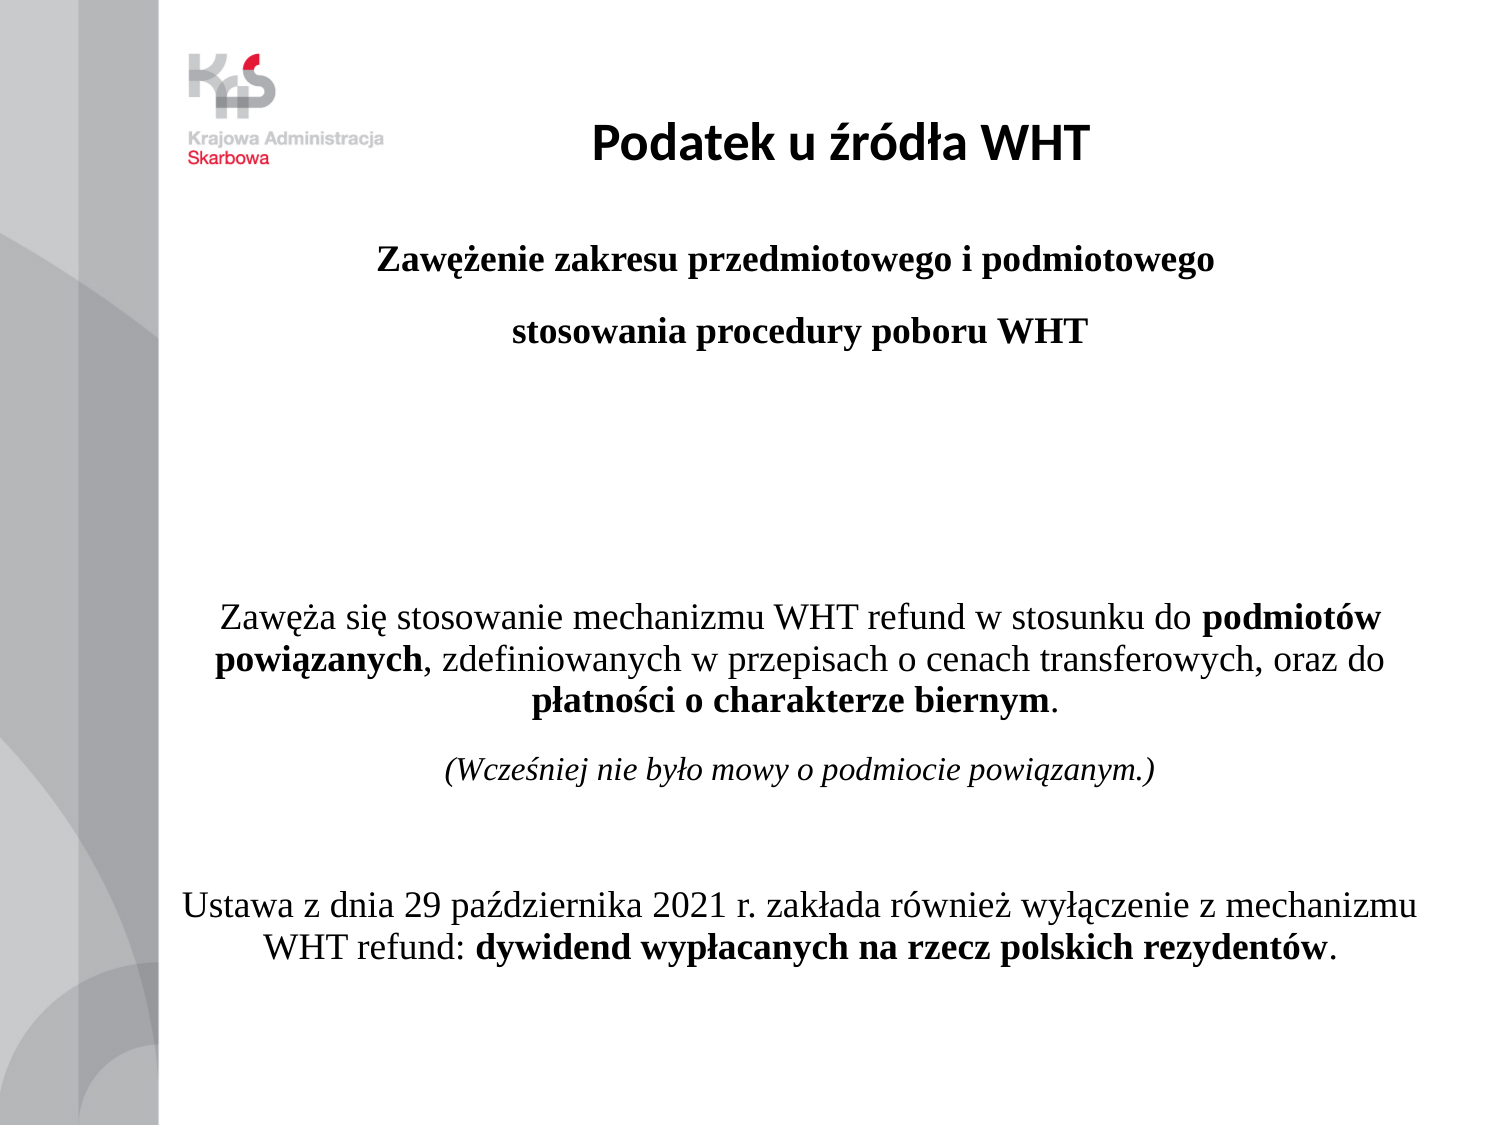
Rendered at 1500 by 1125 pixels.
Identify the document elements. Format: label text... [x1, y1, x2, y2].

title Podatek u źródła WHT [324, 44, 1359, 177]
subtitle Zawężenie zakresu przedmiotowego i podmiotowego stosowania procedury poboru WHT Zawęża się stosowanie mechanizmu WHT refund w stosunku do podmiotów powiązanych, zdefiniowanych w przepisach o cenach transferowych, oraz do płatności o charakterze biernym. (Wcześniej nie było mowy o podmiocie powiązanym.) Ustawa z dnia 29 października 2021 r. zakłada również wyłączenie z mechanizmu WHT refund: dywidend wypłacanych na rzecz polskich rezydentów. [177, 177, 1424, 1030]
picture [0, 0, 1500, 1125]
